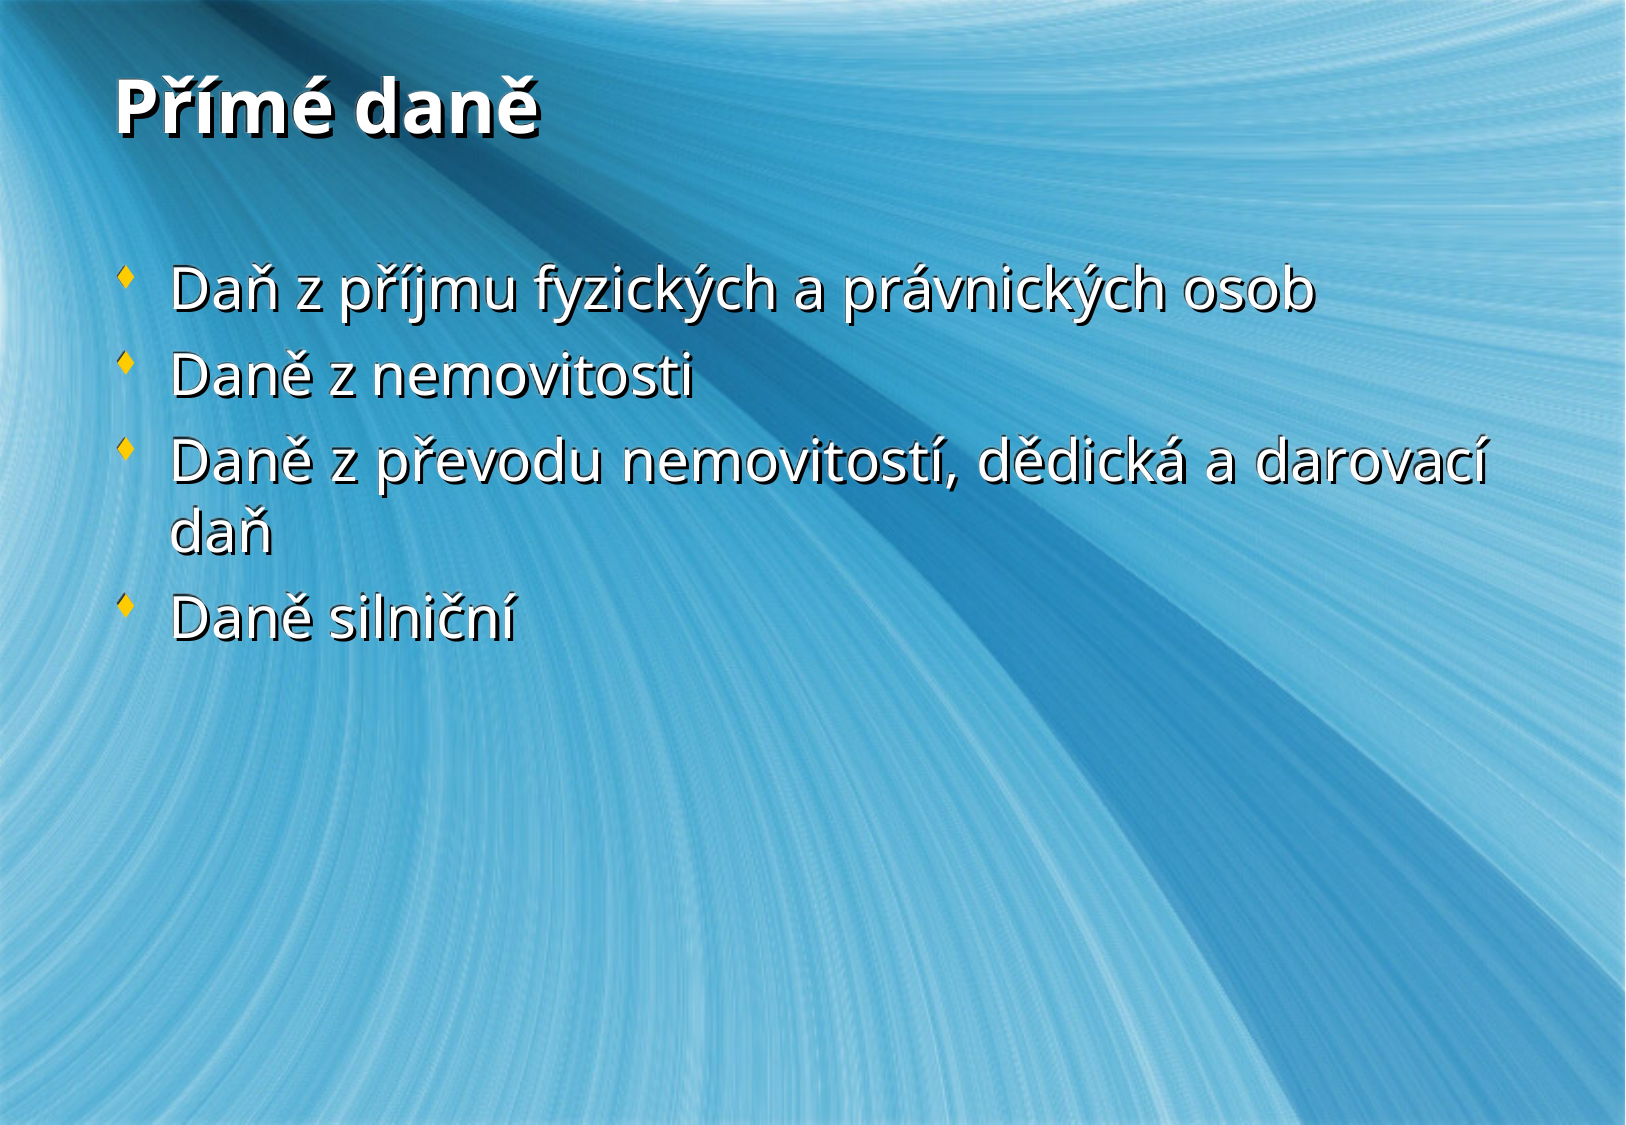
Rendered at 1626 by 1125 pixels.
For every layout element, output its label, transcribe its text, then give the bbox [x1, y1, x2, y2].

picture [0, 0, 1626, 1125]
list Přímé daně Daň z příjmu fyzických a právnických osob Daně z nemovitosti Daně z převodu nemovitostí, dědická a darovací daň Daně silniční [97, 16, 1504, 1055]
